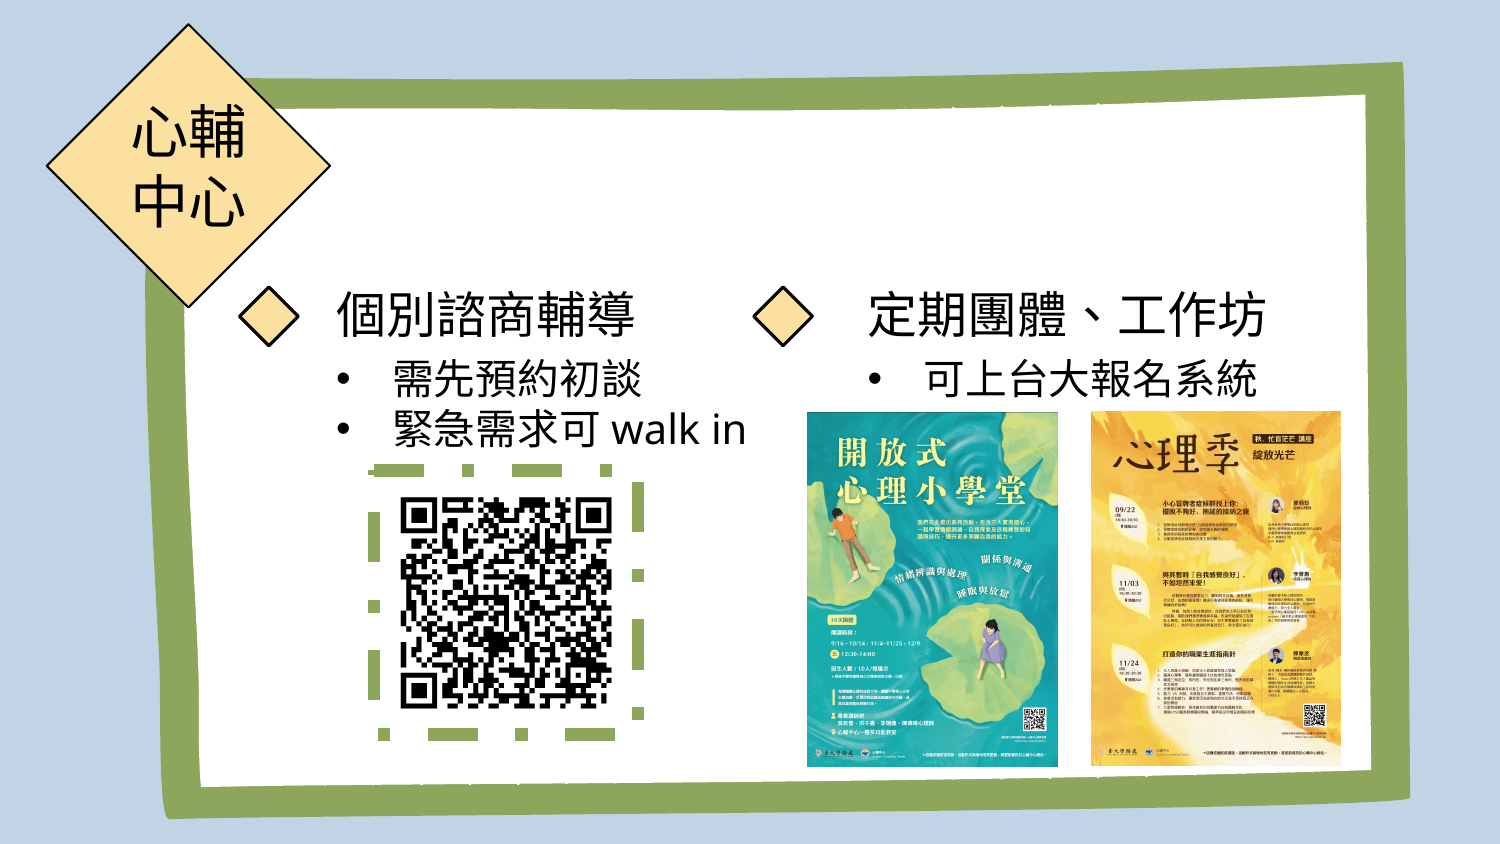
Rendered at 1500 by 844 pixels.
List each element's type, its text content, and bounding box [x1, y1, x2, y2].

picture [1091, 411, 1341, 766]
text_box 定期團體、工作坊 [852, 276, 1330, 345]
text_box 心輔中心 [106, 112, 271, 218]
text_box 心輔中心 [161, 189, 178, 204]
text_box 個別諮商輔導 [321, 276, 702, 345]
text_box 需先預約初談 緊急需求可walk in [321, 345, 835, 461]
text_box [46, 24, 1411, 820]
picture [807, 412, 1058, 767]
text_box 心輔中心 [140, 189, 157, 204]
picture [380, 476, 632, 729]
text_box 可上台大報名系統 [852, 345, 1366, 411]
